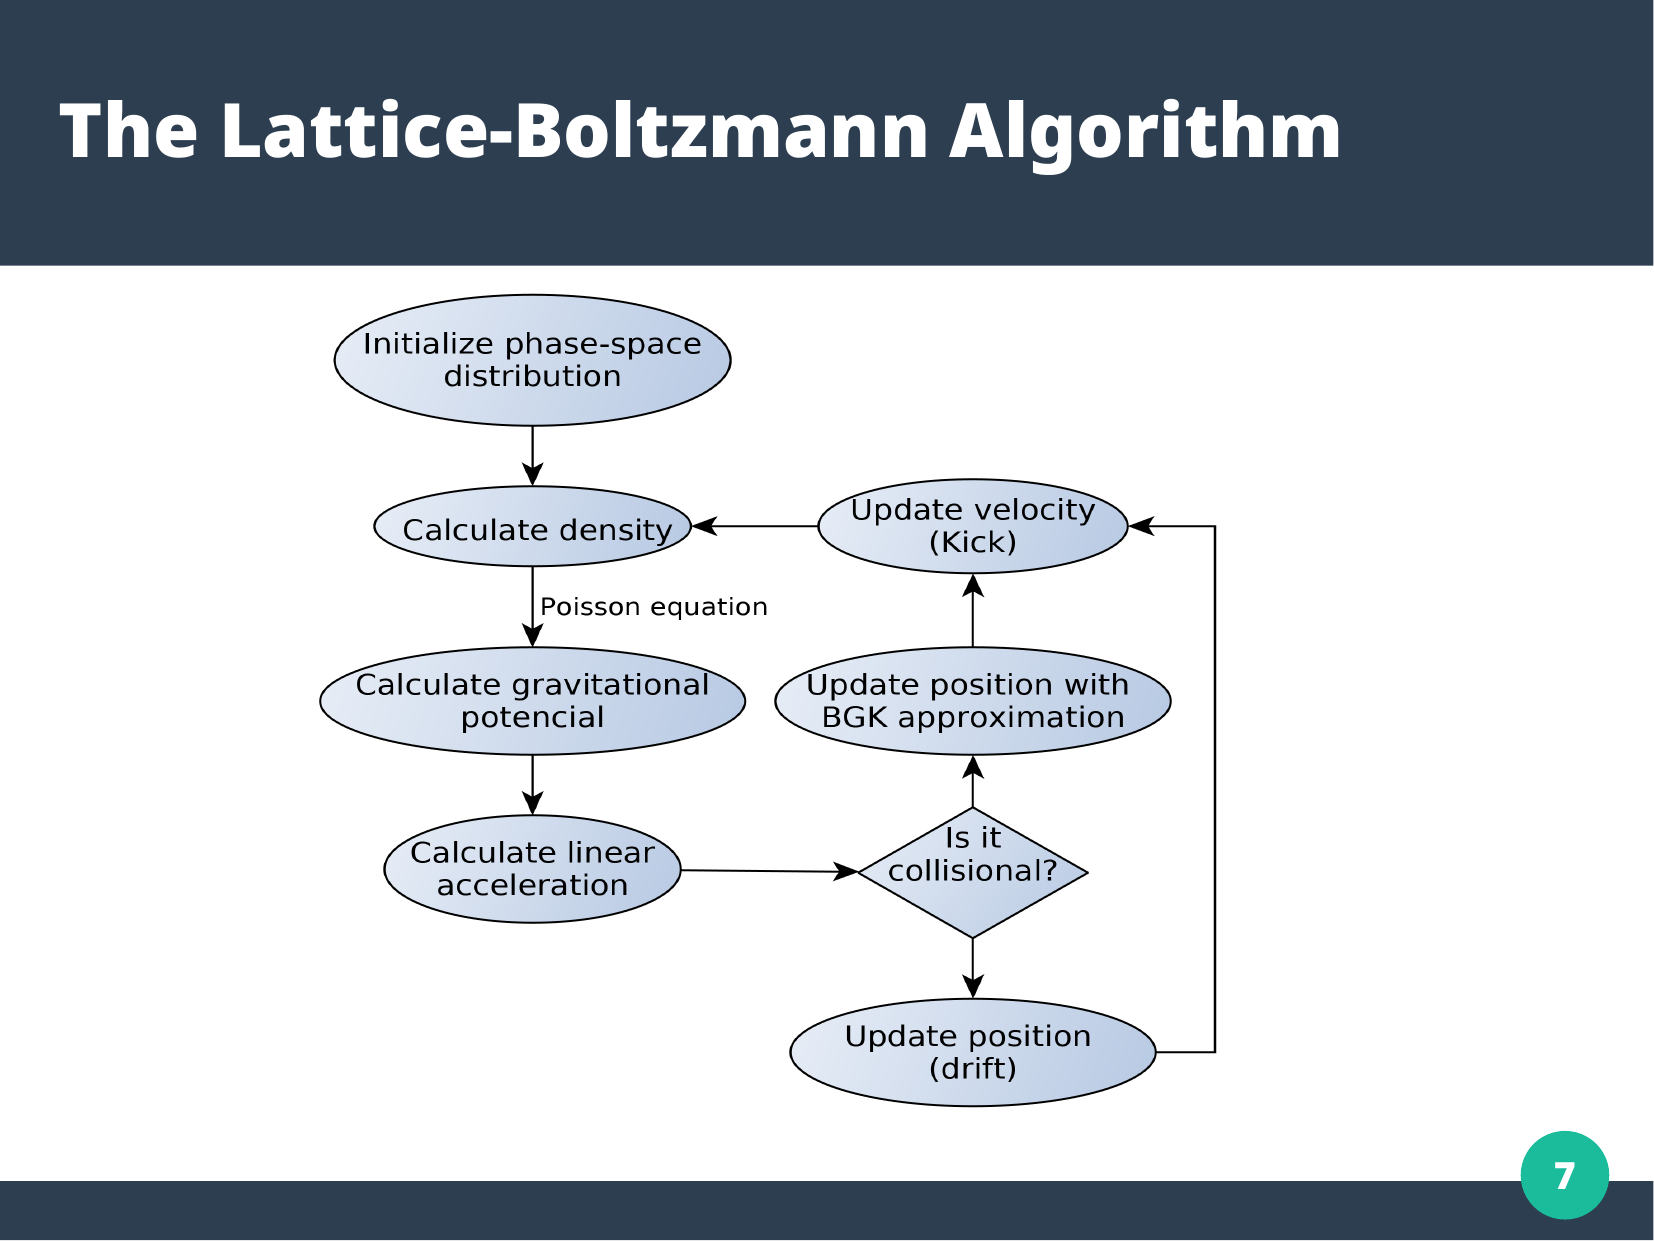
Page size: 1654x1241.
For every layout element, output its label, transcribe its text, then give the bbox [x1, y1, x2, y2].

picture [300, 284, 1248, 1156]
title The Lattice-Boltzmann Algorithm [59, 49, 1595, 207]
